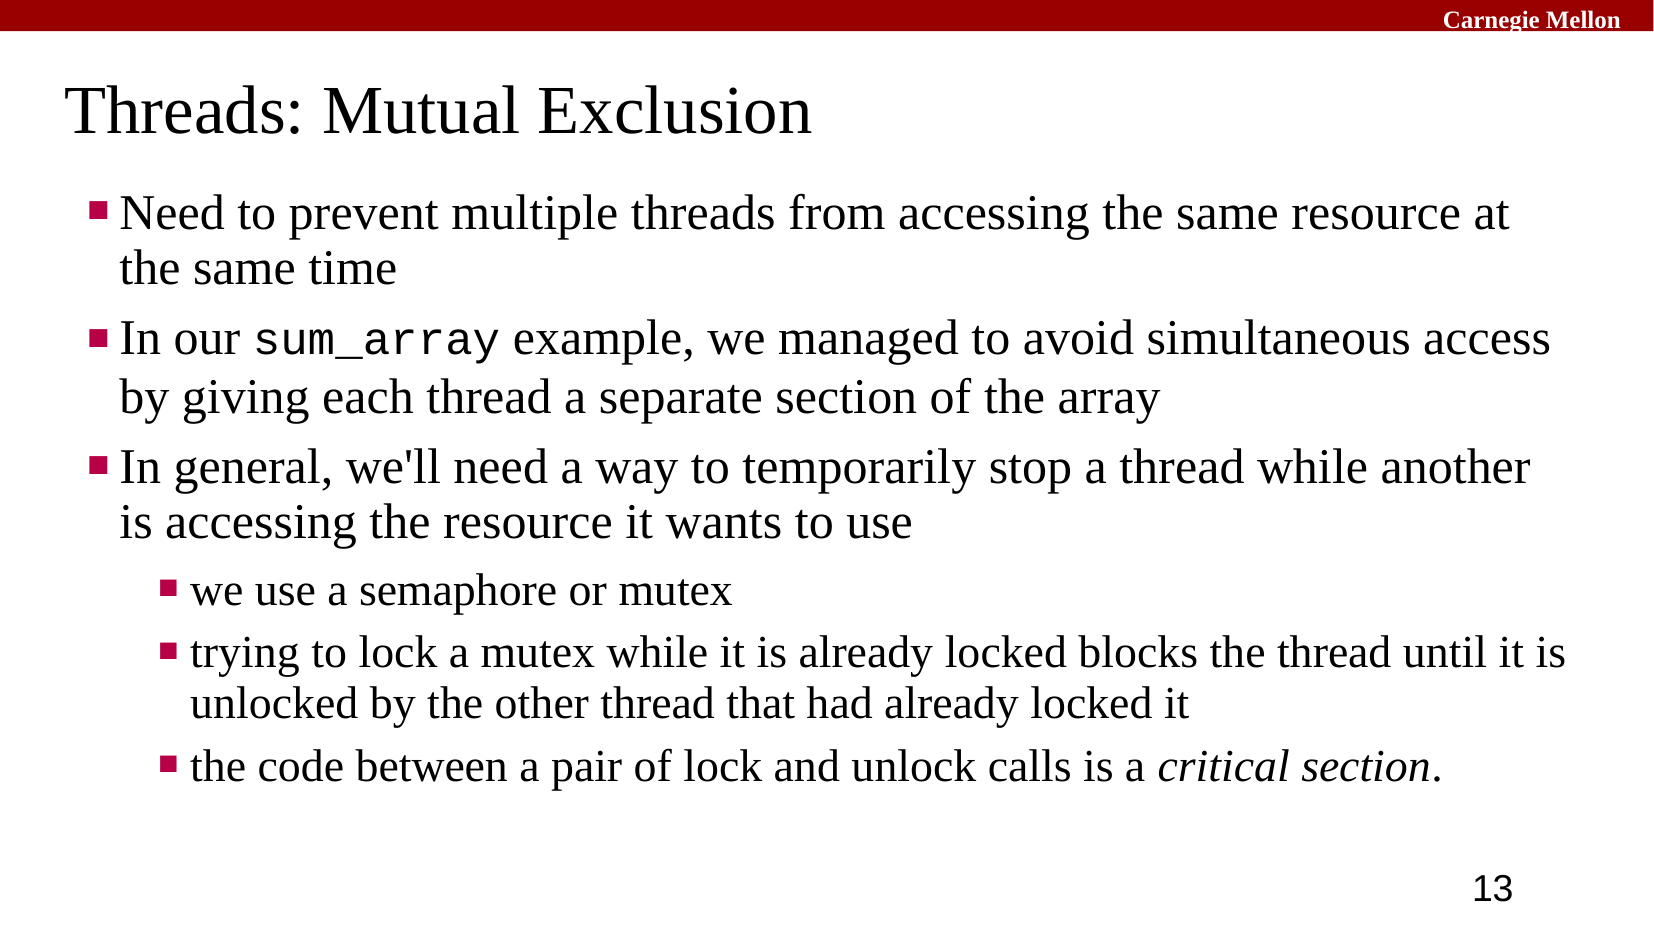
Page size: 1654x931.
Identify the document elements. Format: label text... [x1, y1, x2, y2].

list Need to prevent multiple threads from accessing the same resource at the same time In our sum_array example, we managed to avoid simultaneous access by giving each thread a separate section of the array In general, we'll need a way to temporarily stop a thread while another is accessing the resource it wants to use we use a semaphore or mutex trying to lock a mutex while it is already locked blocks the thread until it is unlocked by the other thread that had already locked it the code between a pair of lock and unlock calls is a critical section. [71, 184, 1576, 859]
title Threads: Mutual Exclusion [64, 58, 1576, 163]
